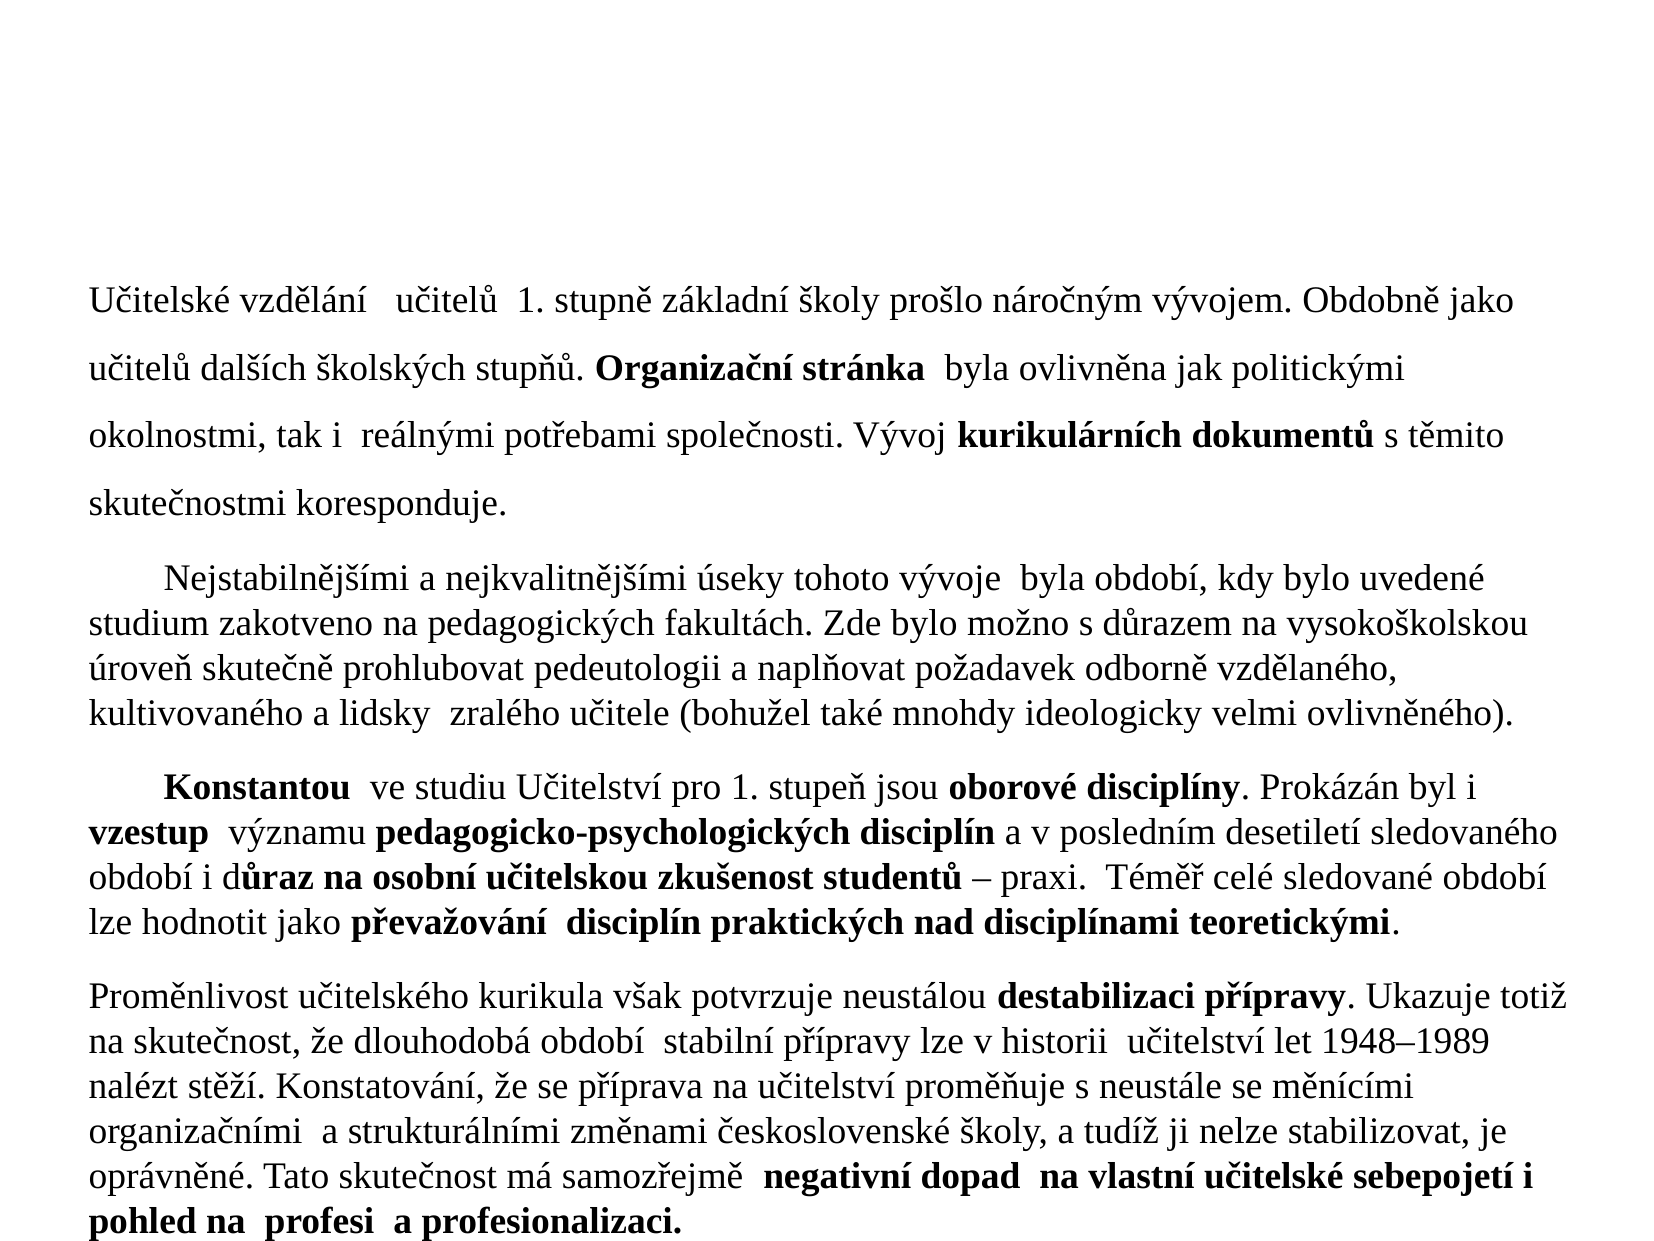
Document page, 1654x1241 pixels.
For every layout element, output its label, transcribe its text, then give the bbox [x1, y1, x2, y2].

subtitle Učitelské vzdělání učitelů 1. stupně základní školy prošlo náročným vývojem. Obdobně jako učitelů dalších školských stupňů. Organizační stránka byla ovlivněna jak politickými okolnostmi, tak i reálnými potřebami společnosti. Vývoj kurikulárních dokumentů s těmito skutečnostmi koresponduje. Nejstabilnějšími a nejkvalitnějšími úseky tohoto vývoje byla období, kdy bylo uvedené studium zakotveno na pedagogických fakultách. Zde bylo možno s důrazem na vysokoškolskou úroveň skutečně prohlubovat pedeutologii a naplňovat požadavek odborně vzdělaného, kultivovaného a lidsky zralého učitele (bohužel také mnohdy ideologicky velmi ovlivněného). Konstantou ve studiu Učitelství pro 1. stupeň jsou oborové disciplíny. Prokázán byl i vzestup významu pedagogicko-psychologických disciplín a v posledním desetiletí sledovaného období i důraz na osobní učitelskou zkušenost studentů – praxi. Téměř celé sledované období lze hodnotit jako převažování disciplín praktických nad disciplínami teoretickými. Proměnlivost učitelského kurikula však potvrzuje neustálou destabilizaci přípravy. Ukazuje totiž na skutečnost, že dlouhodobá období stabilní přípravy lze v historii učitelství let 1948–1989 nalézt stěží. Konstatování, že se příprava na učitelství proměňuje s neustále se měnícími organizačními a strukturálními změnami československé školy, a tudíž ji nelze stabilizovat, je oprávněné. Tato skutečnost má samozřejmě negativní dopad na vlastní učitelské sebepojetí i pohled na profesi a profesionalizaci. [88, 252, 1577, 1154]
